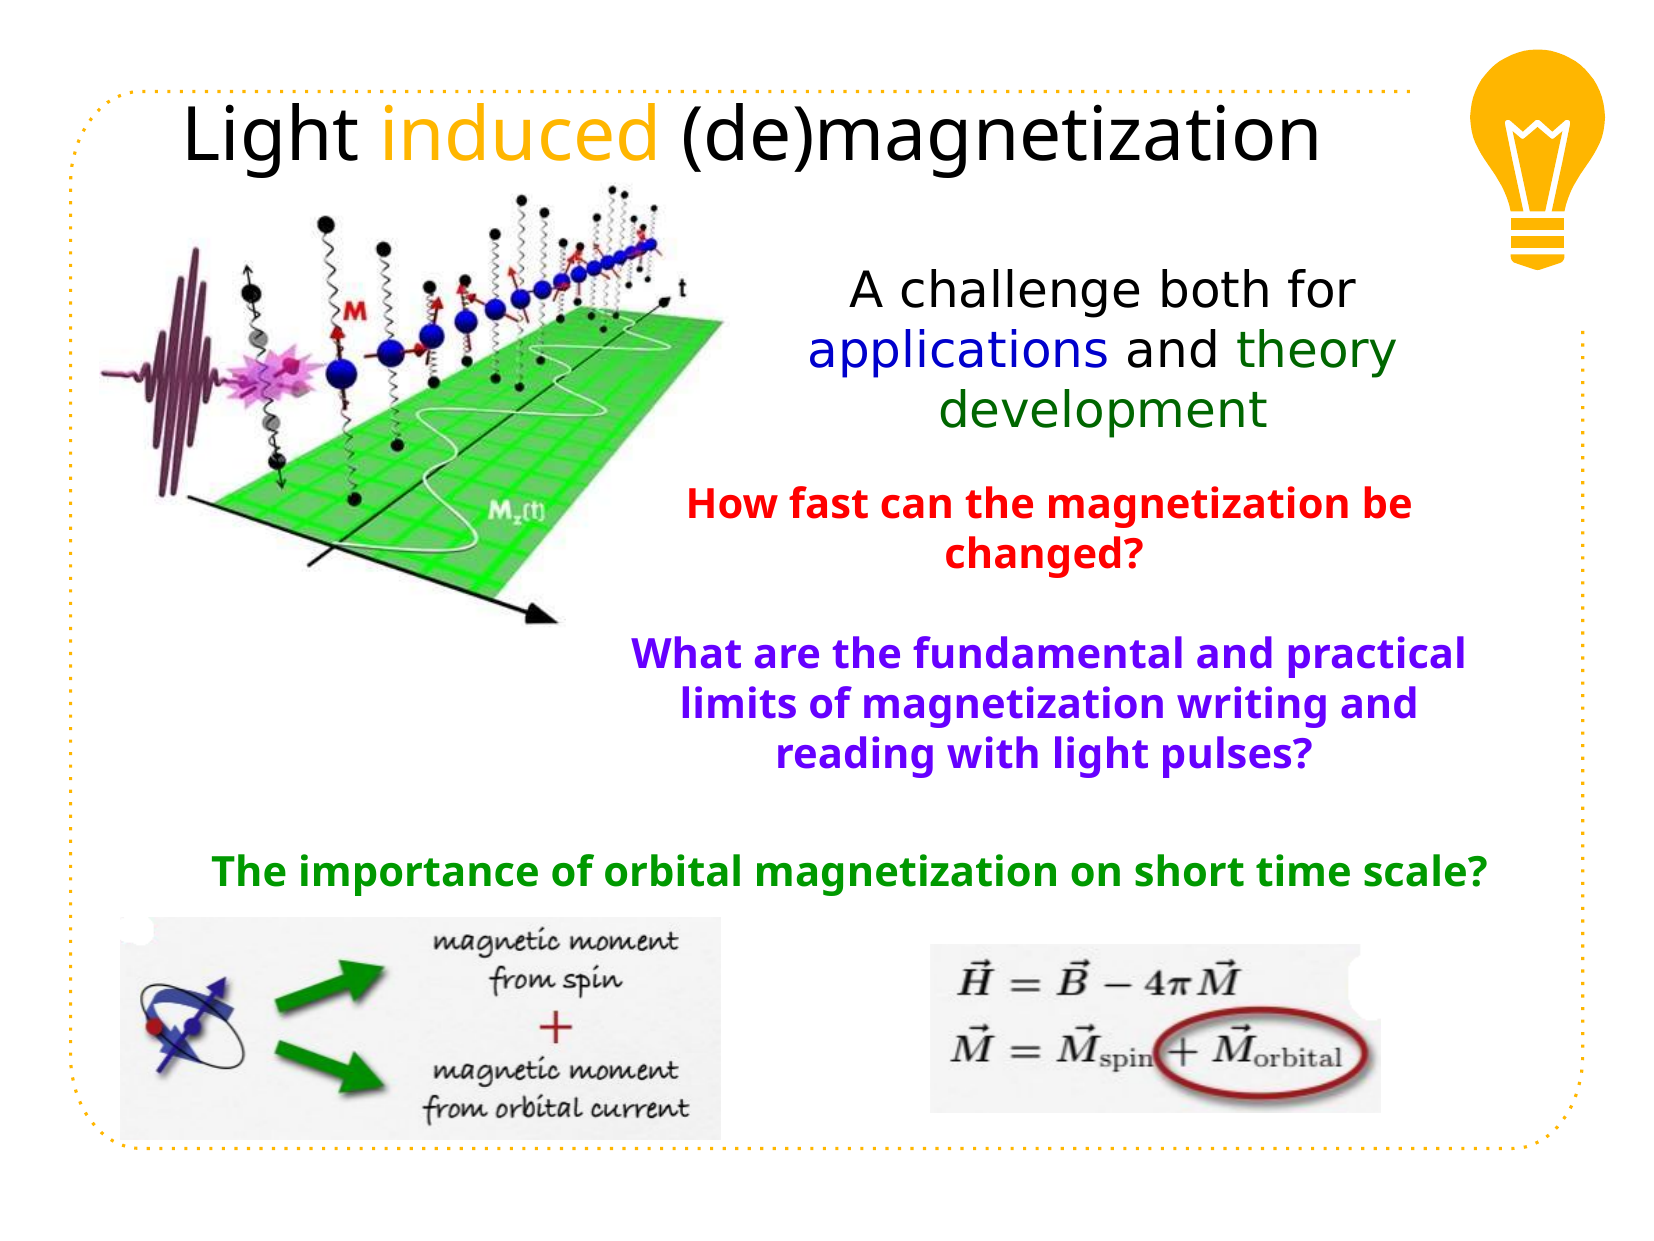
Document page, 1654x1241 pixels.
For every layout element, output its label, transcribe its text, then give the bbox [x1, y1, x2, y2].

text_box [1512, 127, 1563, 212]
title A challenge both for applications and theory development [705, 239, 1501, 440]
text_box The importance of orbital magnetization on short time scale? [112, 845, 1588, 895]
title Light induced (de)magnetization [166, 70, 1456, 196]
picture [99, 127, 730, 633]
text_box [1511, 218, 1564, 230]
text_box [1511, 236, 1564, 248]
text_box [1470, 49, 1606, 212]
title How fast can the magnetization be changed? What are the fundamental and practical limits of magnetization writing and reading with light pulses? [584, 459, 1515, 520]
text_box [1510, 254, 1565, 271]
picture [120, 917, 721, 1141]
picture [930, 944, 1381, 1114]
